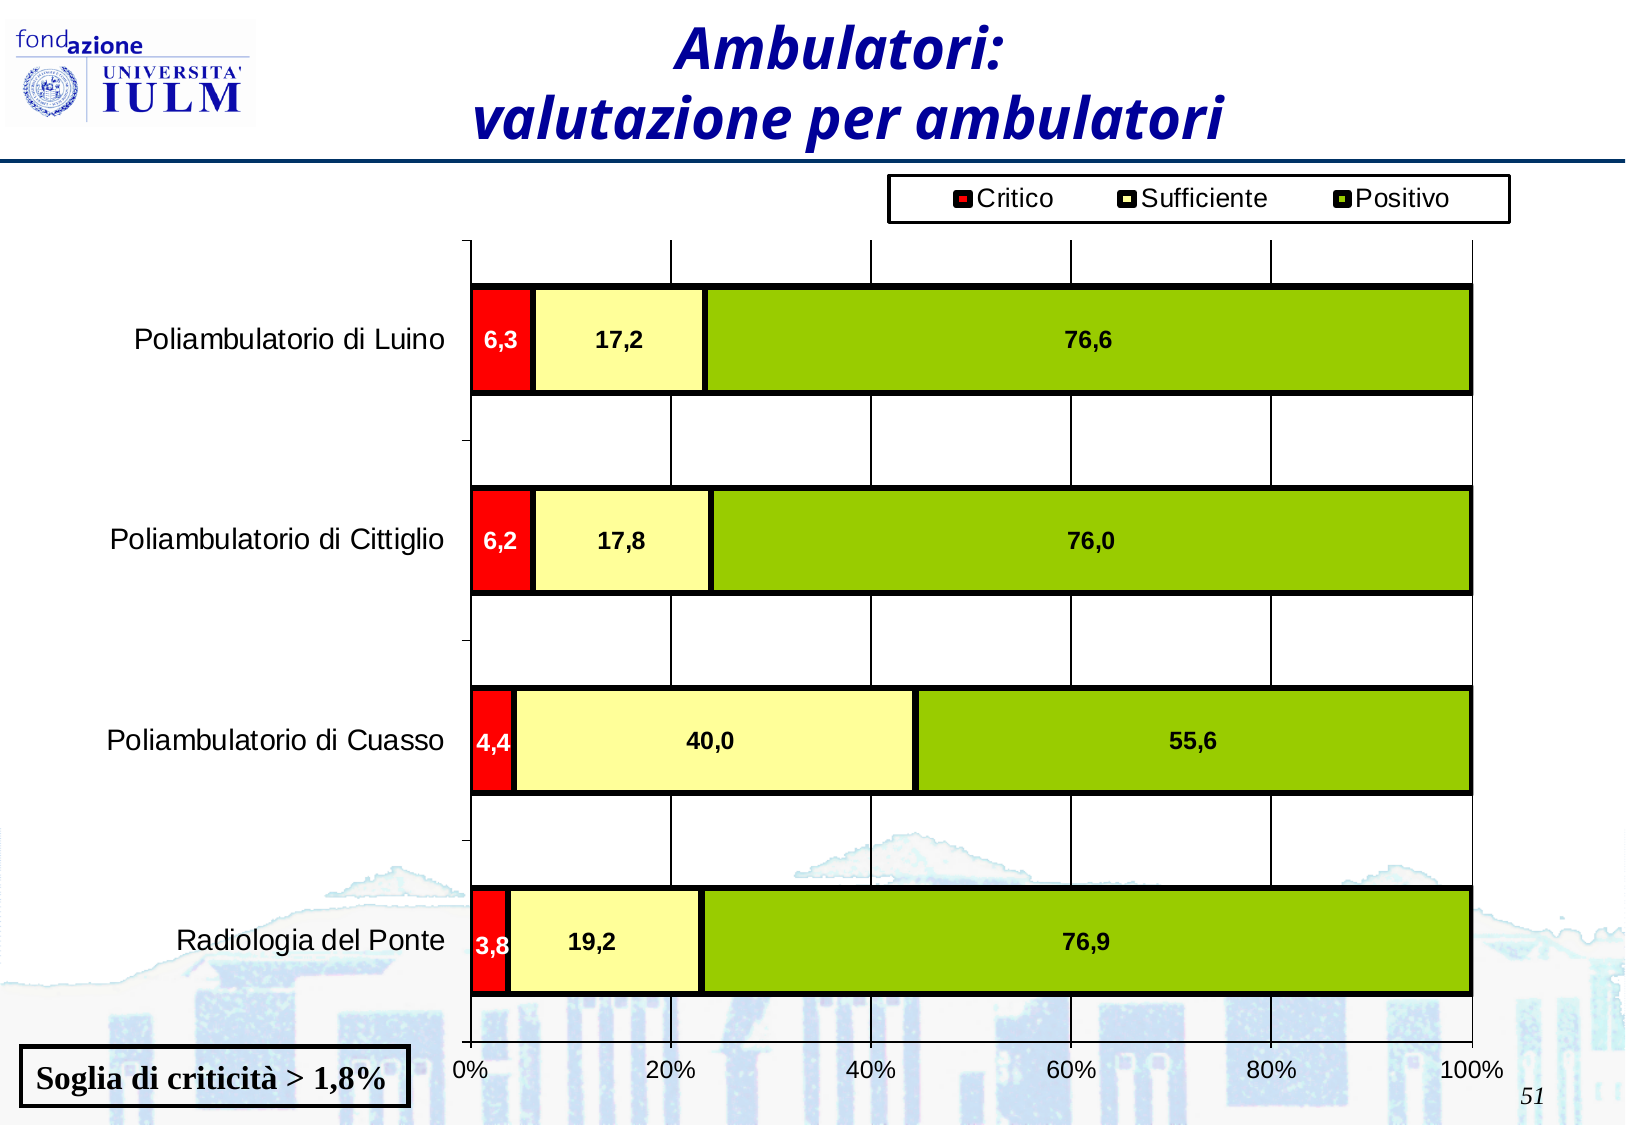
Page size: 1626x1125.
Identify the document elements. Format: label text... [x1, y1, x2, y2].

text_box Ambulatori: valutazione per ambulatori [304, 18, 1392, 144]
text_box Soglia di criticità > 1,8% [21, 1046, 409, 1106]
picture [82, 162, 1543, 1118]
picture [5, 19, 256, 127]
